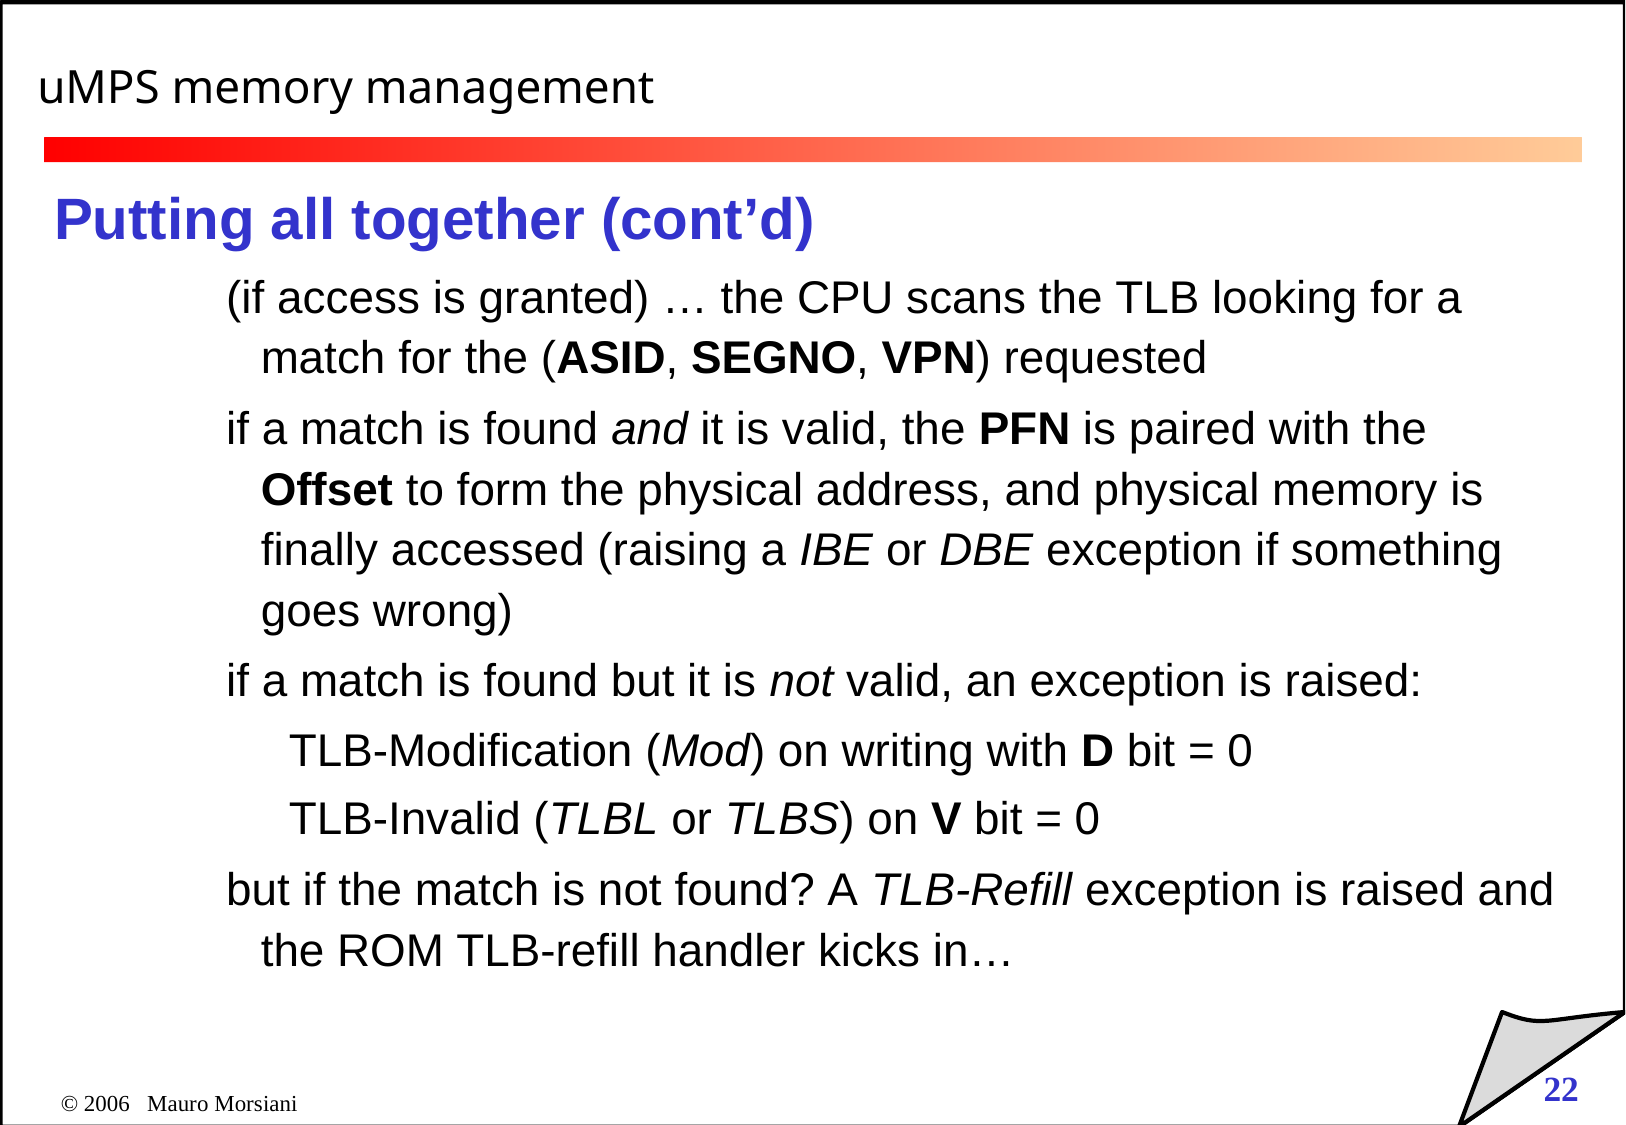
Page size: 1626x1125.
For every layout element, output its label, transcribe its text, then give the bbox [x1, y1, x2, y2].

list Putting all together (cont’d) (if access is granted) … the CPU scans the TLB looking for a match for the (ASID, SEGNO, VPN) requested if a match is found and it is valid, the PFN is paired with the Offset to form the physical address, and physical memory is finally accessed (raising a IBE or DBE exception if something goes wrong) if a match is found but it is not valid, an exception is raised: TLB-Modification (Mod) on writing with D bit = 0 TLB-Invalid (TLBL or TLBS) on V bit = 0 but if the match is not found? A TLB-Refill exception is raised and the ROM TLB-refill handler kicks in… [54, 187, 1571, 1124]
title uMPS memory management [37, 44, 1588, 131]
